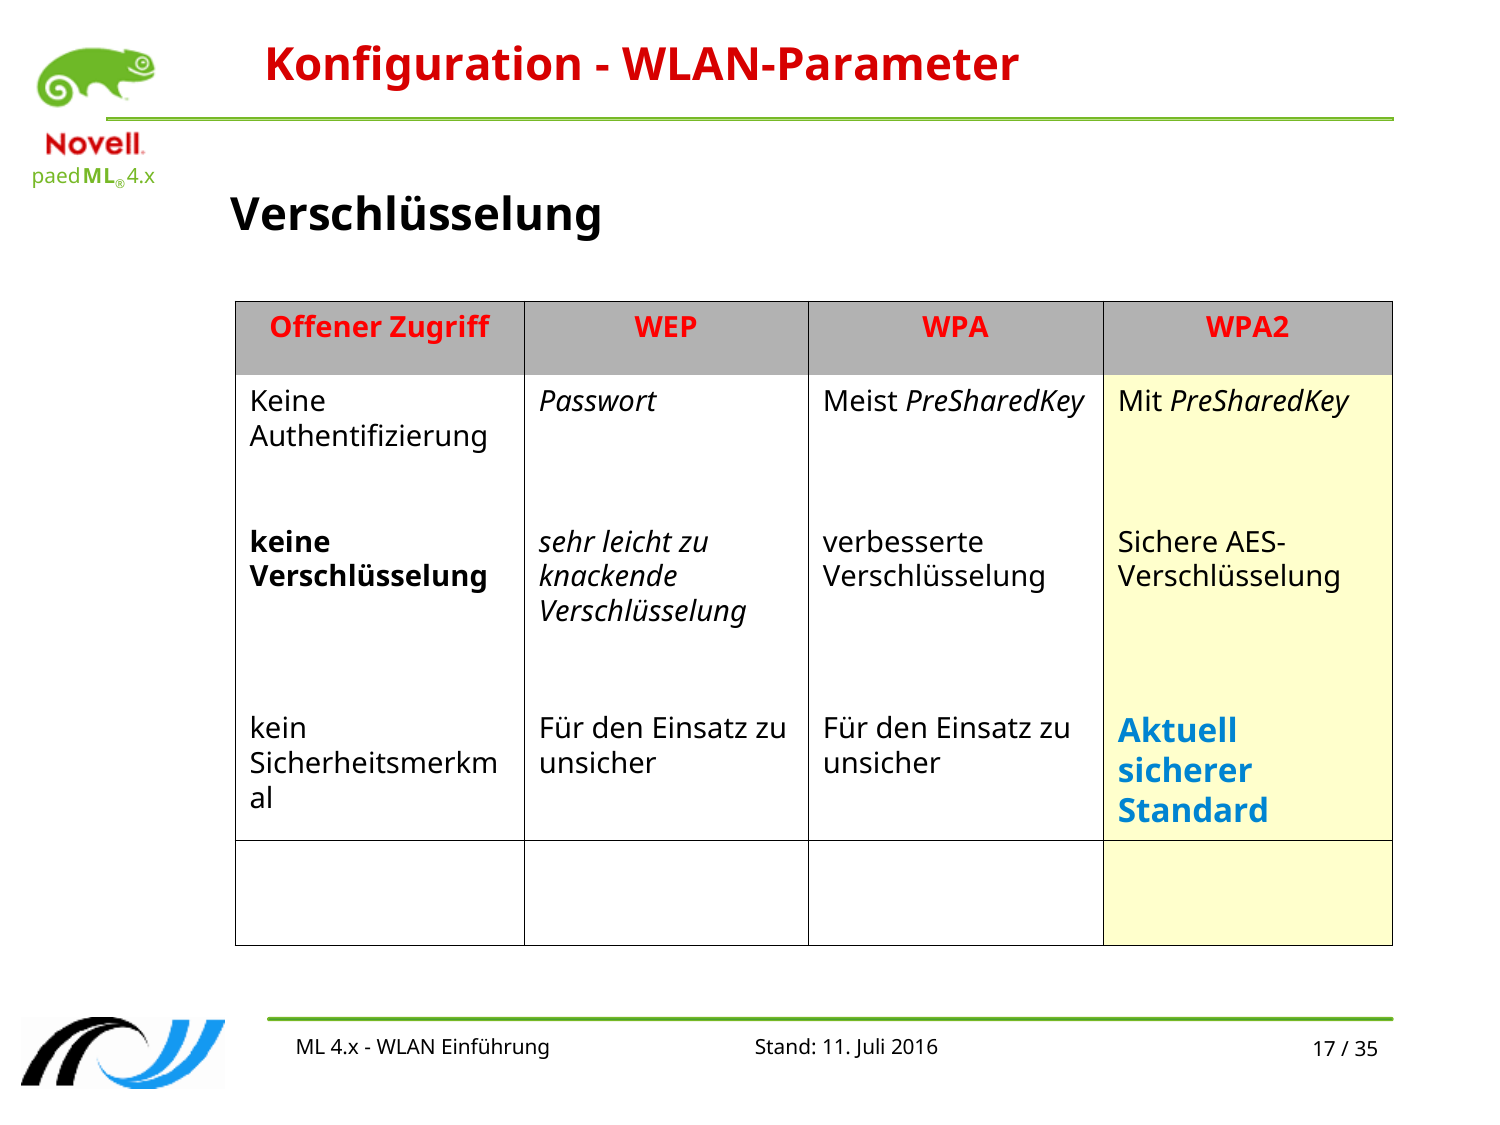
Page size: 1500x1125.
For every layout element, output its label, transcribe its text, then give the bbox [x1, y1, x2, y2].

table_cell Aktuell sicherer Standard [1104, 702, 1392, 840]
text_box Verschlüsselung [230, 177, 1040, 249]
table_cell Mit PreSharedKey [1104, 375, 1392, 515]
table_cell Passwort [525, 375, 808, 515]
title Konfiguration - WLAN-Parameter [232, 12, 1388, 113]
table_cell Meist PreSharedKey [809, 375, 1103, 515]
table_cell Keine Authentifizierung [236, 375, 524, 515]
table_header WPA2 [1104, 302, 1392, 375]
table_header Offener Zugriff [236, 302, 524, 375]
table_cell [1104, 841, 1392, 945]
table_cell [525, 841, 808, 945]
table_cell sehr leicht zu knackende Verschlüsselung [525, 515, 808, 702]
table_cell keine Verschlüsselung [236, 515, 524, 702]
table_cell Für den Einsatz zu unsicher [809, 702, 1103, 840]
table_cell verbesserte Verschlüsselung [809, 515, 1103, 702]
table_cell Sichere AES-Verschlüsselung [1104, 515, 1392, 702]
table_header WEP [525, 302, 808, 375]
picture [24, 32, 167, 175]
table_cell kein Sicherheitsmerkmal [236, 702, 524, 840]
picture [21, 1017, 225, 1089]
table_cell Für den Einsatz zu unsicher [525, 702, 808, 840]
table_cell [809, 841, 1103, 945]
table_cell [236, 841, 524, 945]
table_header WPA [809, 302, 1103, 375]
